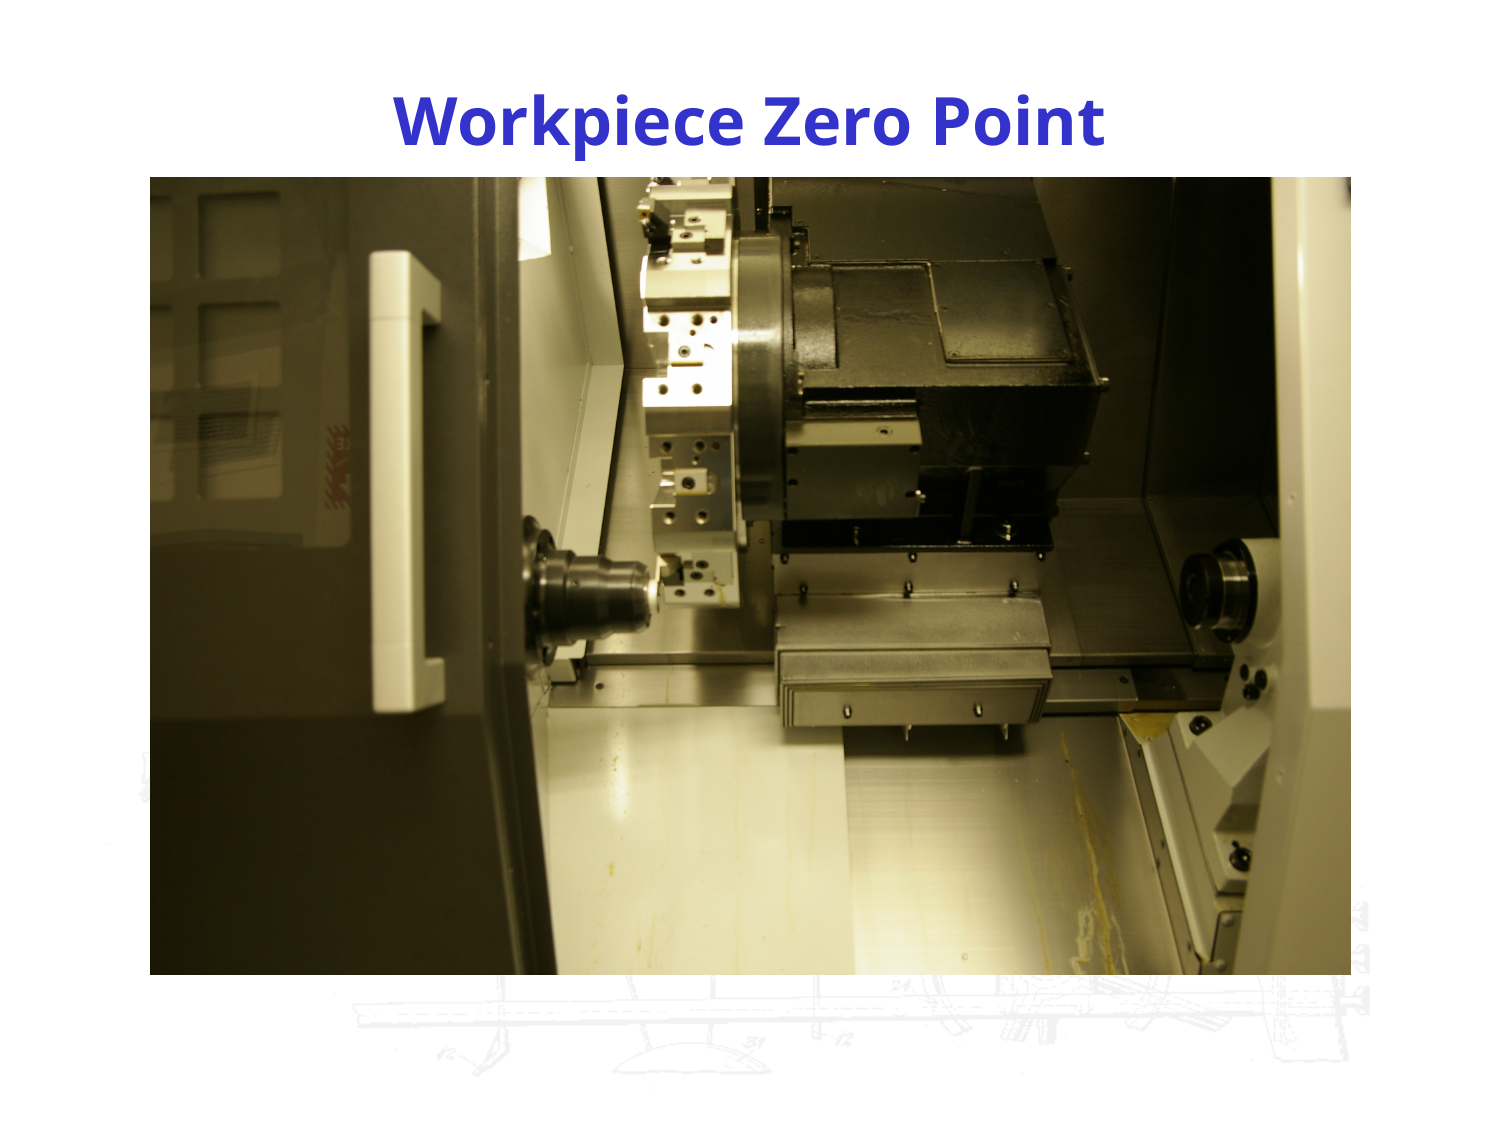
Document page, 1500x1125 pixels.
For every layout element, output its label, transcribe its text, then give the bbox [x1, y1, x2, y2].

title Workpiece Zero Point [112, 38, 1388, 200]
picture [0, 0, 1500, 1125]
